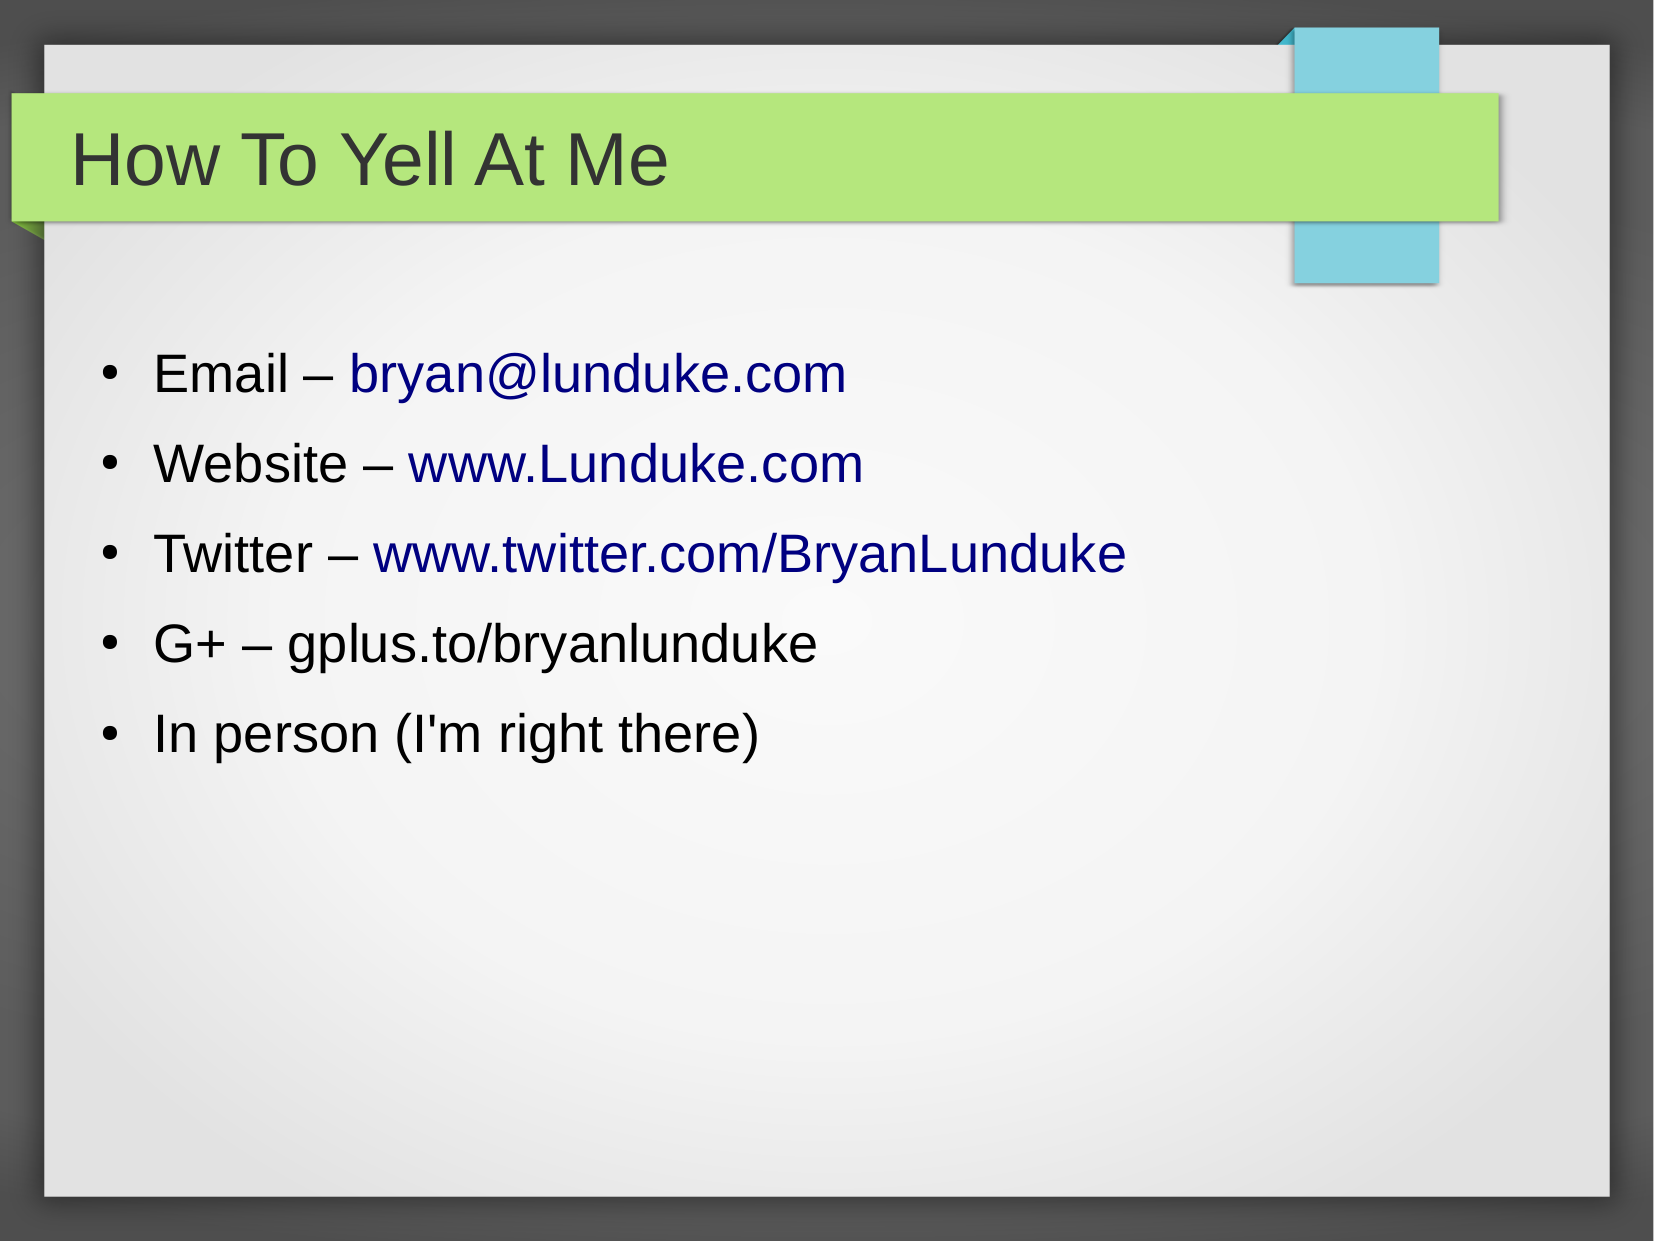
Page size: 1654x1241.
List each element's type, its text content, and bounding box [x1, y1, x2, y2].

title How To Yell At Me [70, 106, 1229, 213]
list Email – bryan@lunduke.com Website – www.Lunduke.com Twitter – www.twitter.com/BryanLunduke G+ – gplus.to/bryanlunduke In person (I'm right there) [82, 343, 1538, 1063]
picture [0, 0, 1654, 1241]
